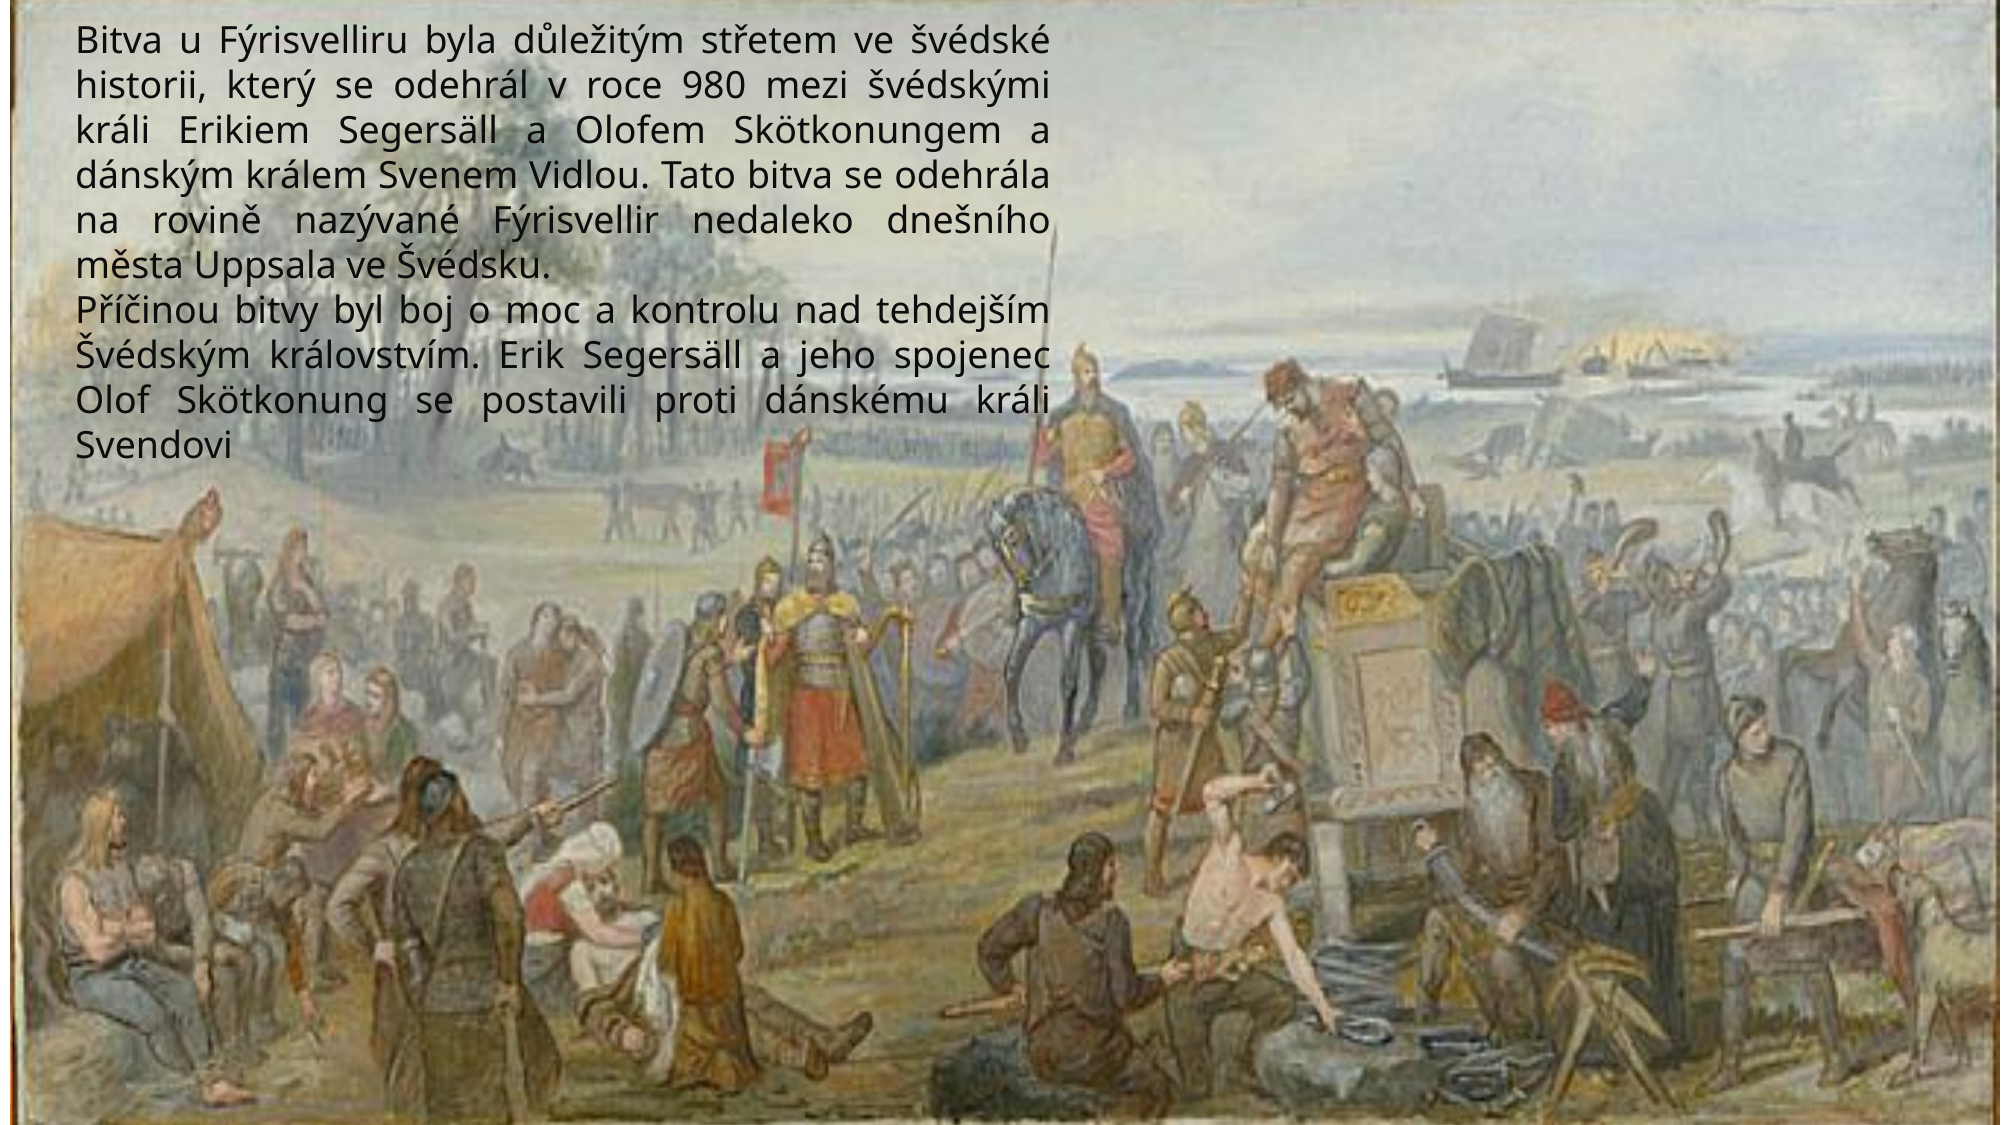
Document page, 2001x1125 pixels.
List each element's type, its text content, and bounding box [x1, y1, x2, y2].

picture [10, 0, 2000, 1125]
text_box Bitva u Fýrisvelliru byla důležitým střetem ve švédské historii, který se odehrál v roce 980 mezi švédskými králi Erikiem Segersäll a Olofem Skötkonungem a dánským králem Svenem Vidlou. Tato bitva se odehrála na rovině nazývané Fýrisvellir nedaleko dnešního města Uppsala ve Švédsku. Příčinou bitvy byl boj o moc a kontrolu nad tehdejším Švédským královstvím. Erik Segersäll a jeho spojenec Olof Skötkonung se postavili proti dánskému králi Svendovi [60, 9, 1067, 524]
